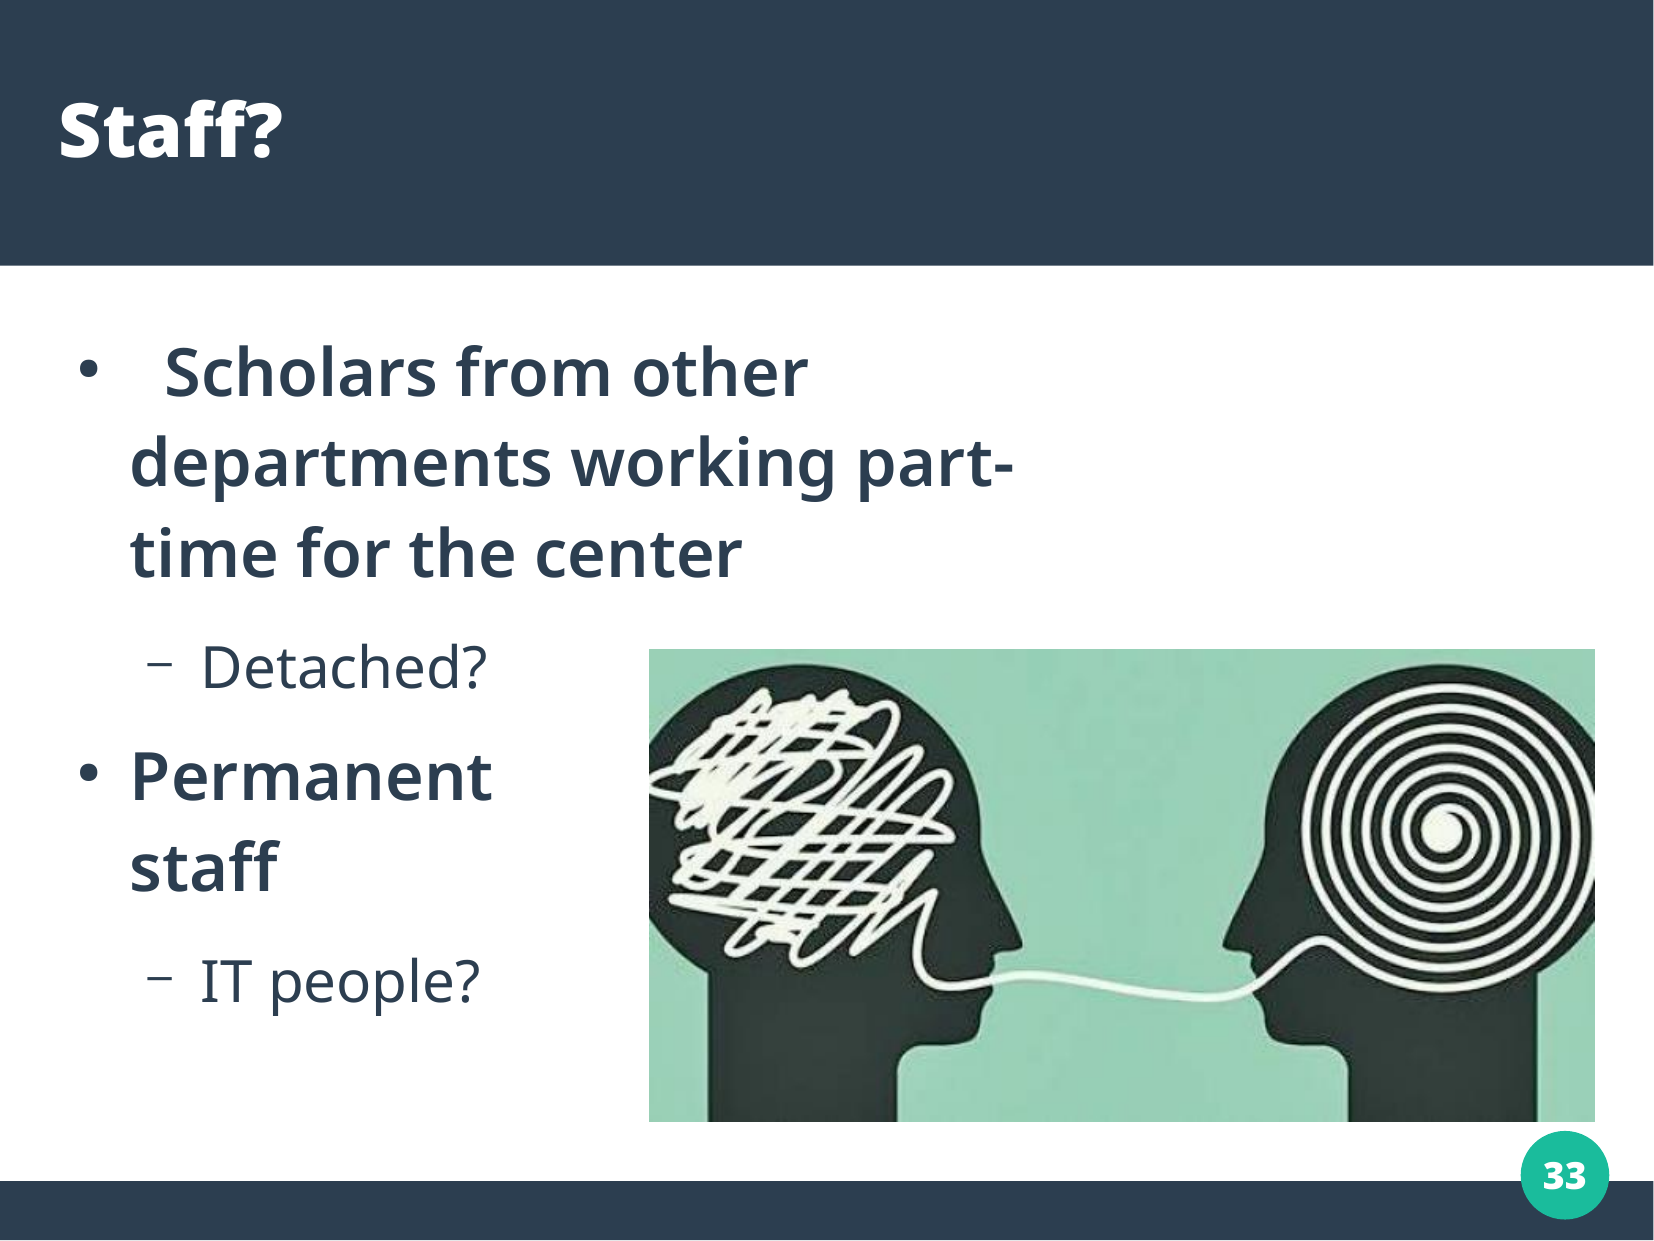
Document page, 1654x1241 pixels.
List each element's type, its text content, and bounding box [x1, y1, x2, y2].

list Scholars from other departments working part-time for the center Detached? Permanent staff IT people? [59, 324, 1111, 1152]
title Staff? [59, 49, 1595, 207]
picture [1111, 649, 1595, 1123]
